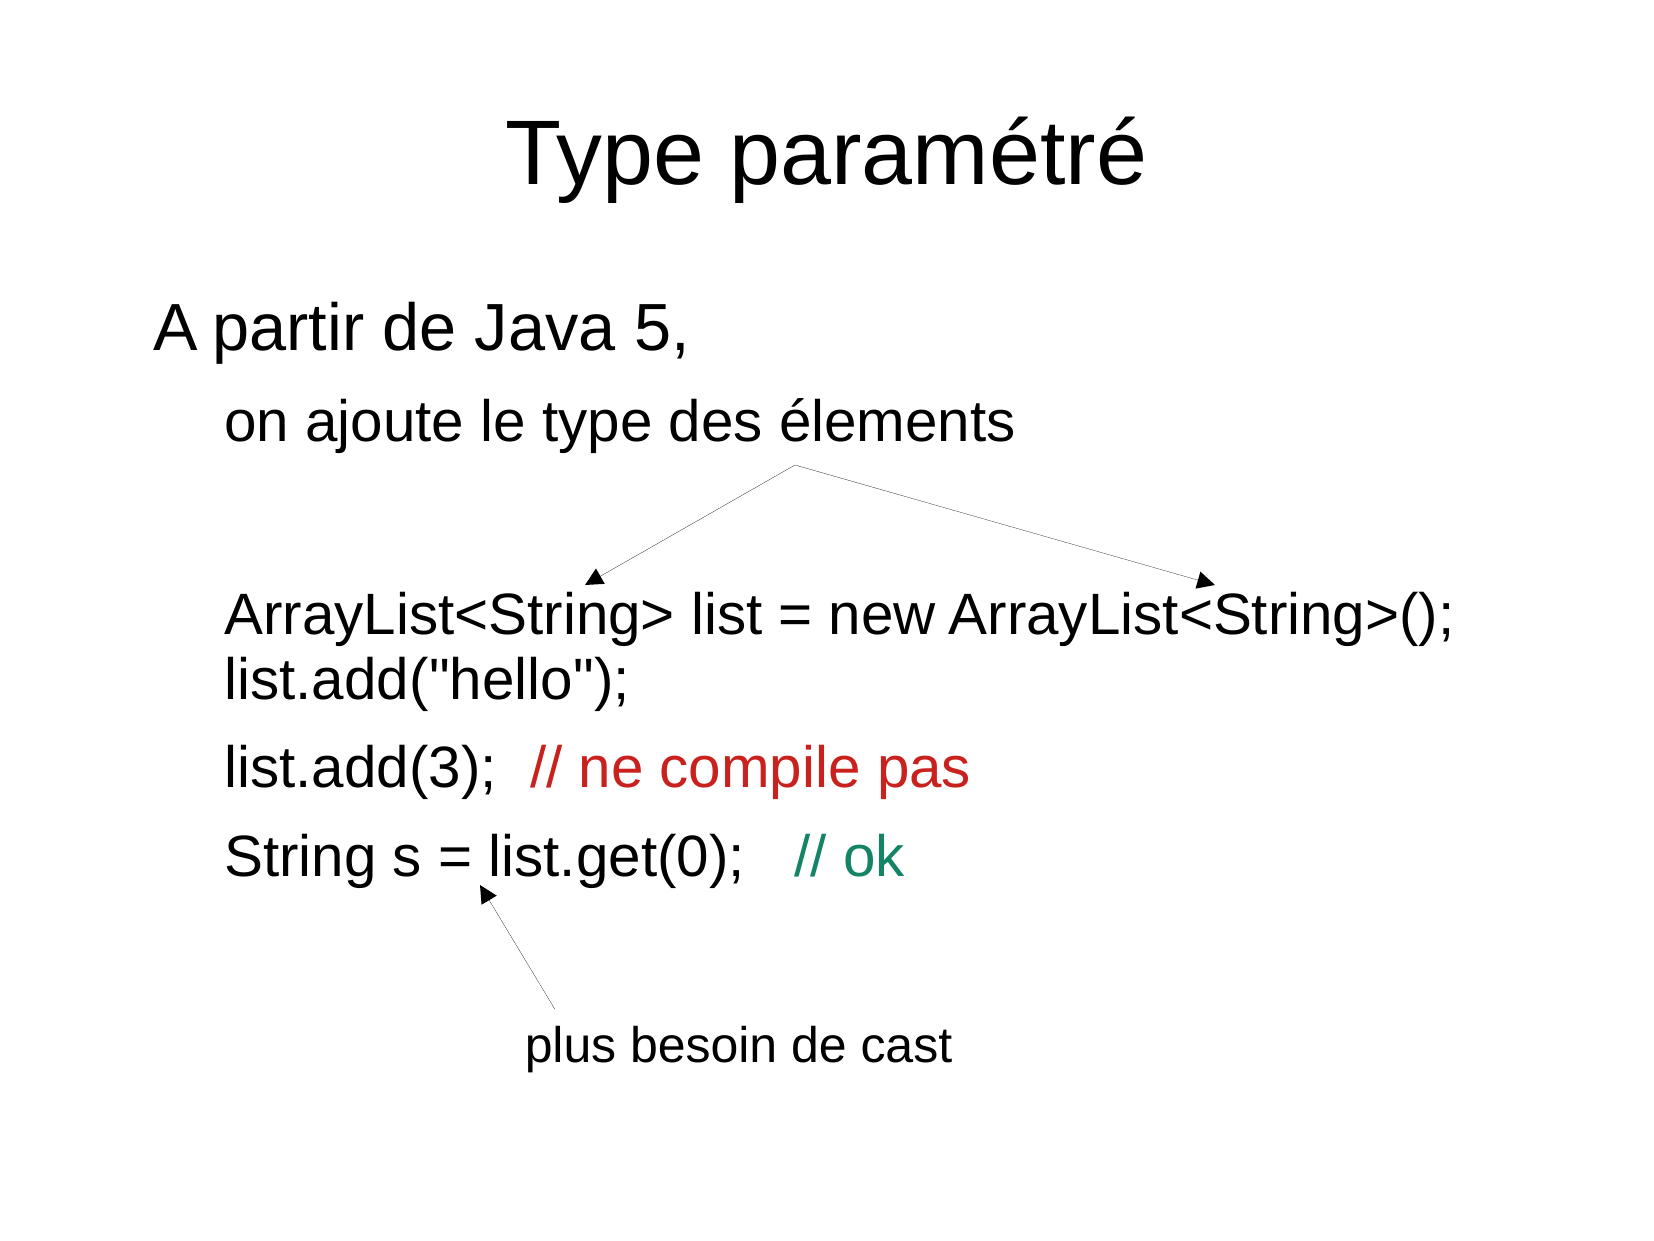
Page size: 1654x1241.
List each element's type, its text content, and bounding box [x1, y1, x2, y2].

text_box plus besoin de cast [510, 1009, 968, 1081]
title Type paramétré [82, 49, 1571, 257]
list A partir de Java 5, on ajoute le type des élements ArrayList<String> list = new ArrayList<String>(); list.add("hello"); list.add(3); // ne compile pas String s = list.get(0); // ok [82, 290, 1571, 1010]
